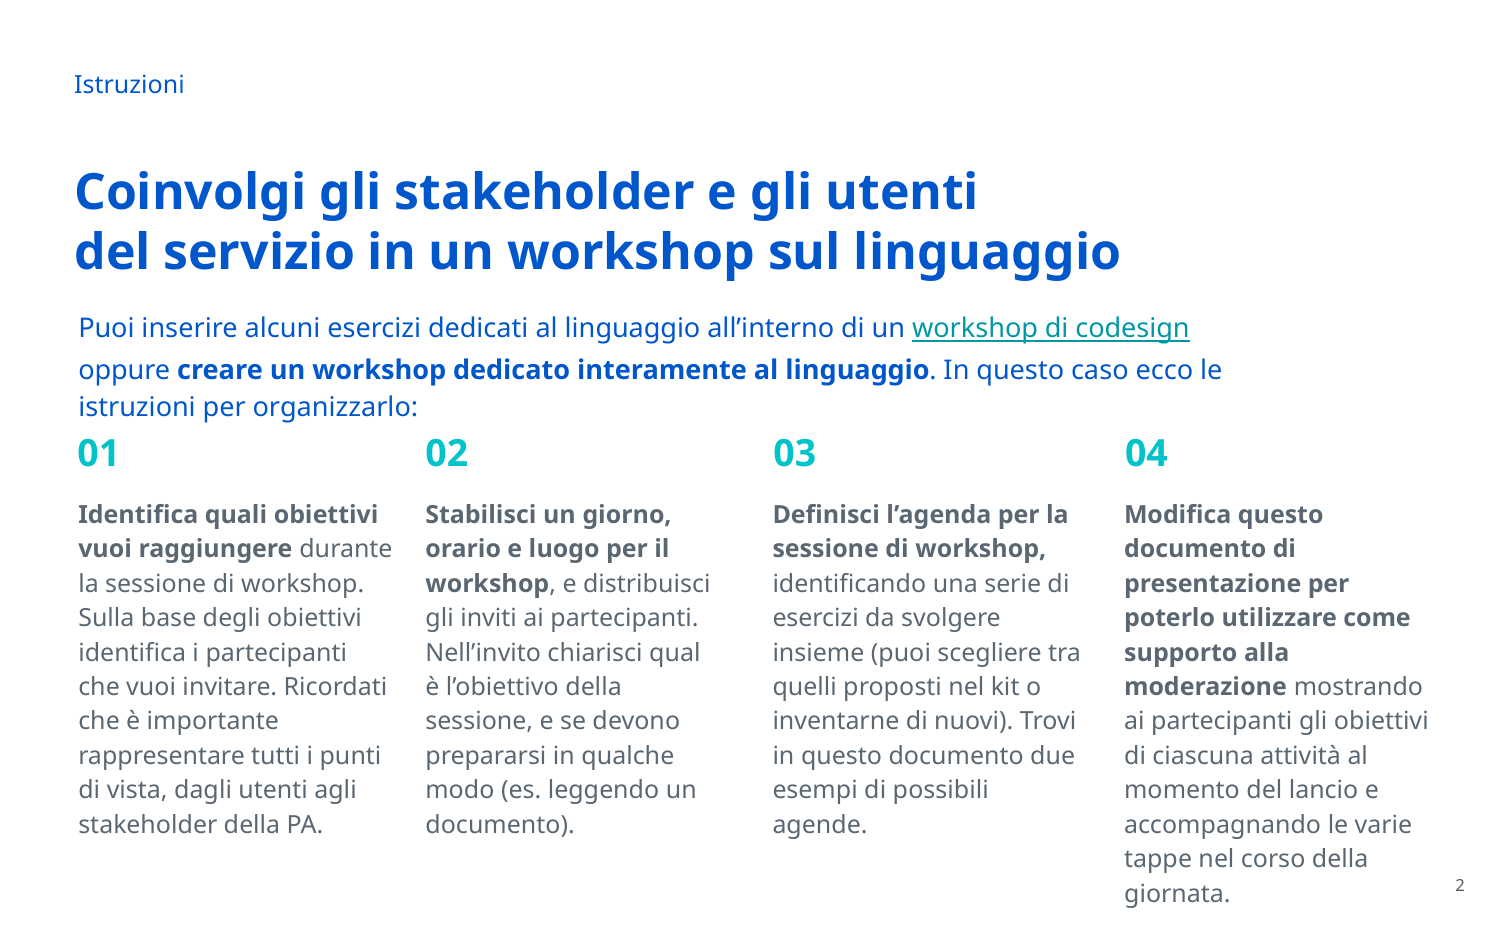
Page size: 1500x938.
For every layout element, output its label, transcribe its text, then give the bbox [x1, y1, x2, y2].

text_box Definisci l’agenda per la sessione di workshop, identificando una serie di esercizi da svolgere insieme (puoi scegliere tra quelli proposti nel kit o inventarne di nuovi). Trovi in questo documento due esempi di possibili agende. [757, 478, 1103, 685]
text_box Istruzioni [59, 58, 696, 110]
text_box Coinvolgi gli stakeholder e gli utenti del servizio in un workshop sul linguaggio [59, 144, 1194, 256]
text_box Identifica quali obiettivi vuoi raggiungere durante la sessione di workshop. Sulla base degli obiettivi identifica i partecipanti che vuoi invitare. Ricordati che è importante rappresentare tutti i punti di vista, dagli utenti agli stakeholder della PA. [63, 478, 409, 685]
text_box Modifica questo documento di presentazione per poterlo utilizzare come supporto alla moderazione mostrando ai partecipanti gli obiettivi di ciascuna attività al momento del lancio e accompagnando le varie tappe nel corso della giornata. [1109, 478, 1455, 685]
text_box 02 [410, 426, 494, 478]
text_box Puoi inserire alcuni esercizi dedicati al linguaggio all’interno di un workshop di codesign oppure creare un workshop dedicato interamente al linguaggio. In questo caso ecco le istruzioni per organizzarlo: [63, 289, 1261, 401]
text_box 04 [1110, 426, 1194, 478]
text_box 01 [62, 426, 146, 478]
slide_number <number> [1389, 849, 1480, 922]
text_box Stabilisci un giorno, orario e luogo per il workshop, e distribuisci gli inviti ai partecipanti. Nell’invito chiarisci qual è l’obiettivo della sessione, e se devono prepararsi in qualche modo (es. leggendo un documento). [410, 478, 733, 685]
text_box 03 [758, 426, 842, 478]
